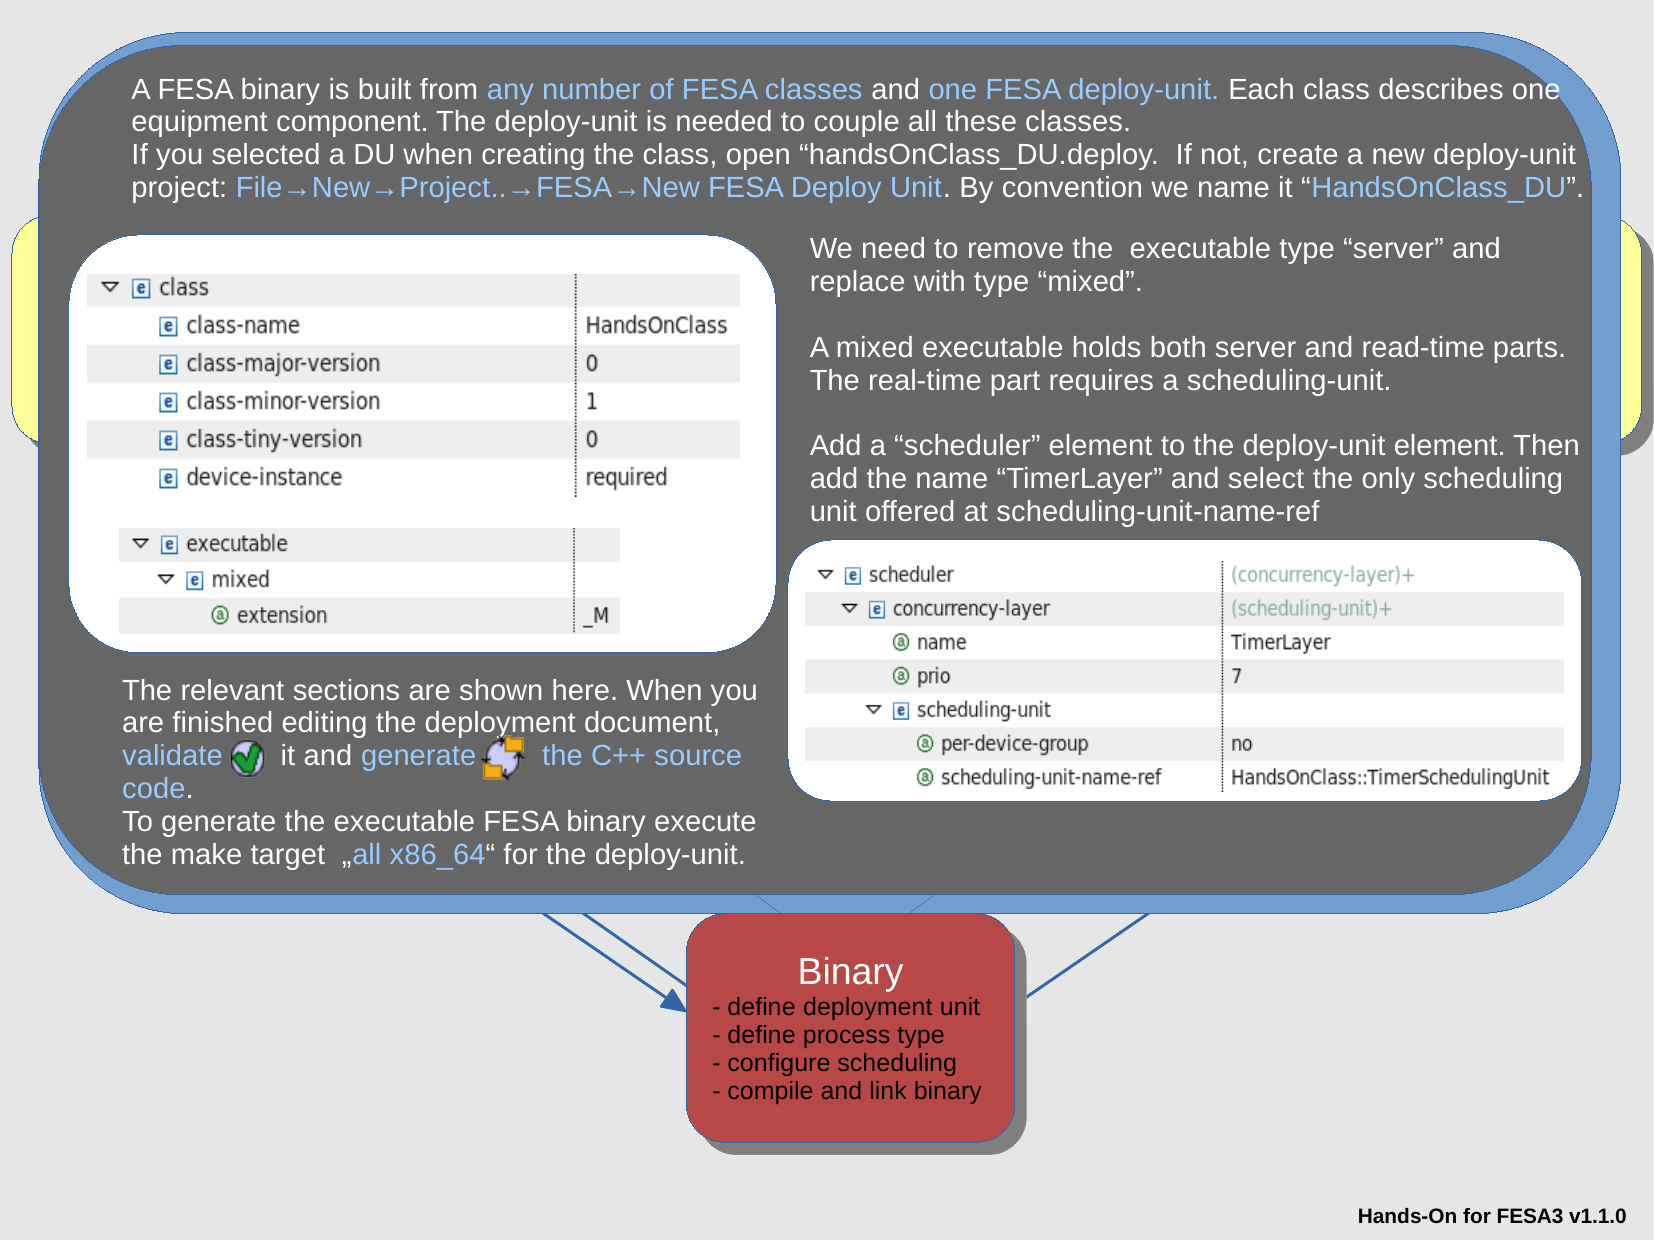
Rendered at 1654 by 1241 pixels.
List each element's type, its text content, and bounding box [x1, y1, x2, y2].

text_box We need to remove the executable type “server” and replace with type “mixed”. A mixed executable holds both server and read-time parts. The real-time part requires a scheduling-unit. Add a “scheduler” element to the deploy-unit element. Then add the name “TimerLayer” and select the only scheduling unit offered at scheduling-unit-name-ref [795, 225, 1601, 512]
picture [225, 734, 271, 784]
text_box [943, 512, 951, 519]
text_box A FESA binary is built from any number of FESA classes and one FESA deploy-unit. Each class describes one equipment component. The deploy-unit is needed to couple all these classes. If you selected a DU when creating the class, open “handsOnClass_DU.deploy. If not, create a new deploy-unit project: File→New→Project..→FESA→New FESA Deploy Unit. By convention we name it “HandsOnClass_DU”. [116, 65, 1600, 262]
text_box [1062, 512, 1070, 519]
text_box [1223, 513, 1230, 519]
picture [480, 734, 526, 784]
text_box The relevant sections are shown here. When you are finished editing the deployment document, validate it and generate the C++ source code. To generate the executable FESA binary execute the make target „all x86_64“ for the deploy-unit. [107, 666, 818, 823]
text_box [967, 513, 974, 519]
text_box [869, 512, 877, 519]
picture [119, 528, 620, 634]
picture [87, 274, 740, 497]
picture [805, 560, 1564, 792]
text_box [813, 512, 821, 519]
text_box [1149, 512, 1157, 519]
text_box [1078, 512, 1086, 519]
text_box [38, 32, 1621, 914]
text_box Binary - define deployment unit - define process type - configure scheduling - compile and link binary [686, 913, 1015, 1143]
